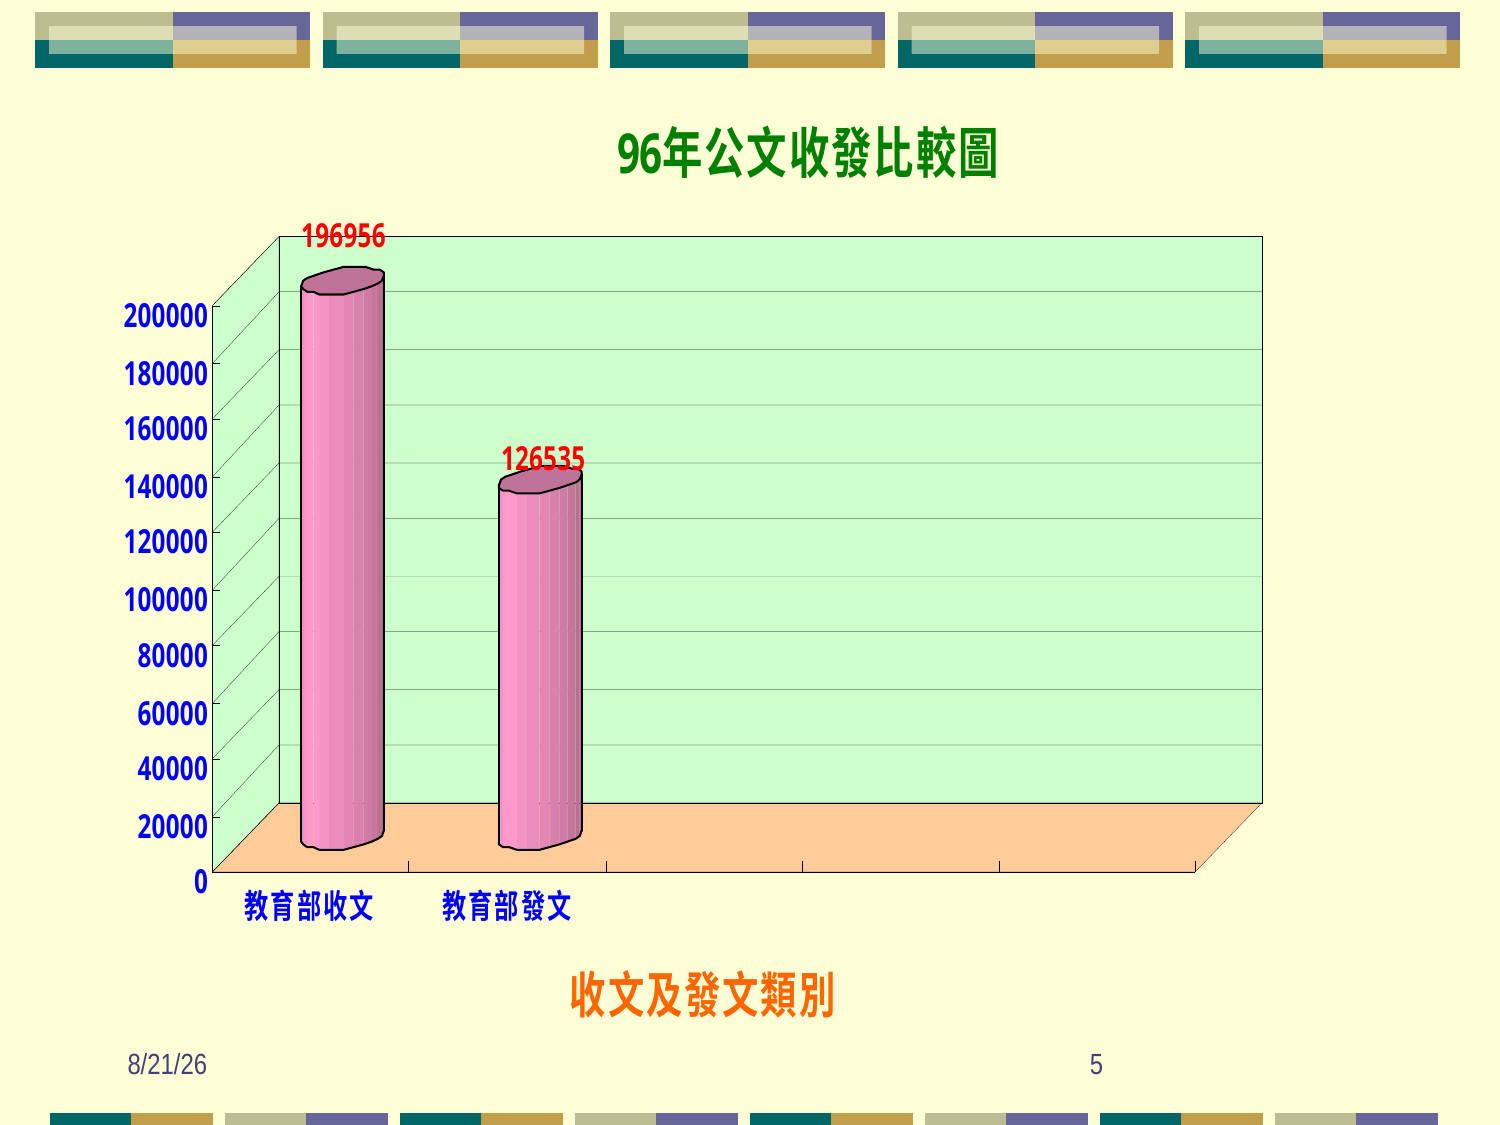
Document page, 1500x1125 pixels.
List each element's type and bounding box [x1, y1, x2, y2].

chart [0, 54, 1500, 1088]
